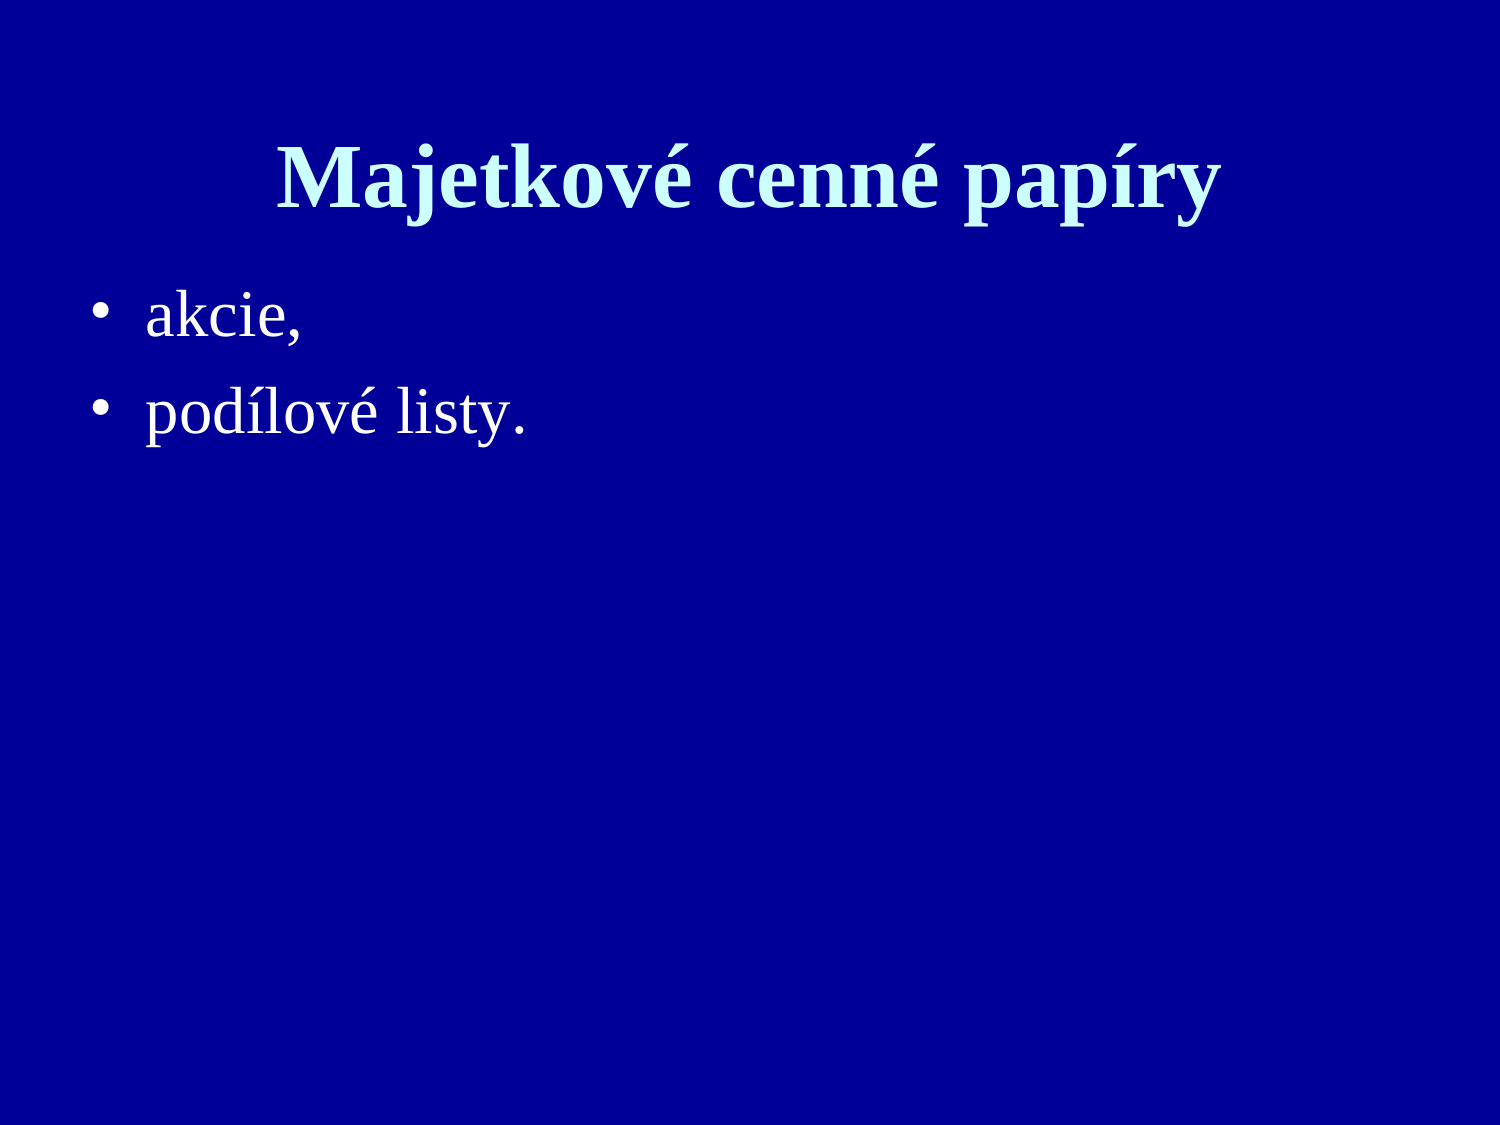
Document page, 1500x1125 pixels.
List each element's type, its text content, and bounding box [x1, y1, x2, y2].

title Majetkové cenné papíry [74, 45, 1426, 234]
list akcie, podílové listy. [74, 262, 1426, 979]
